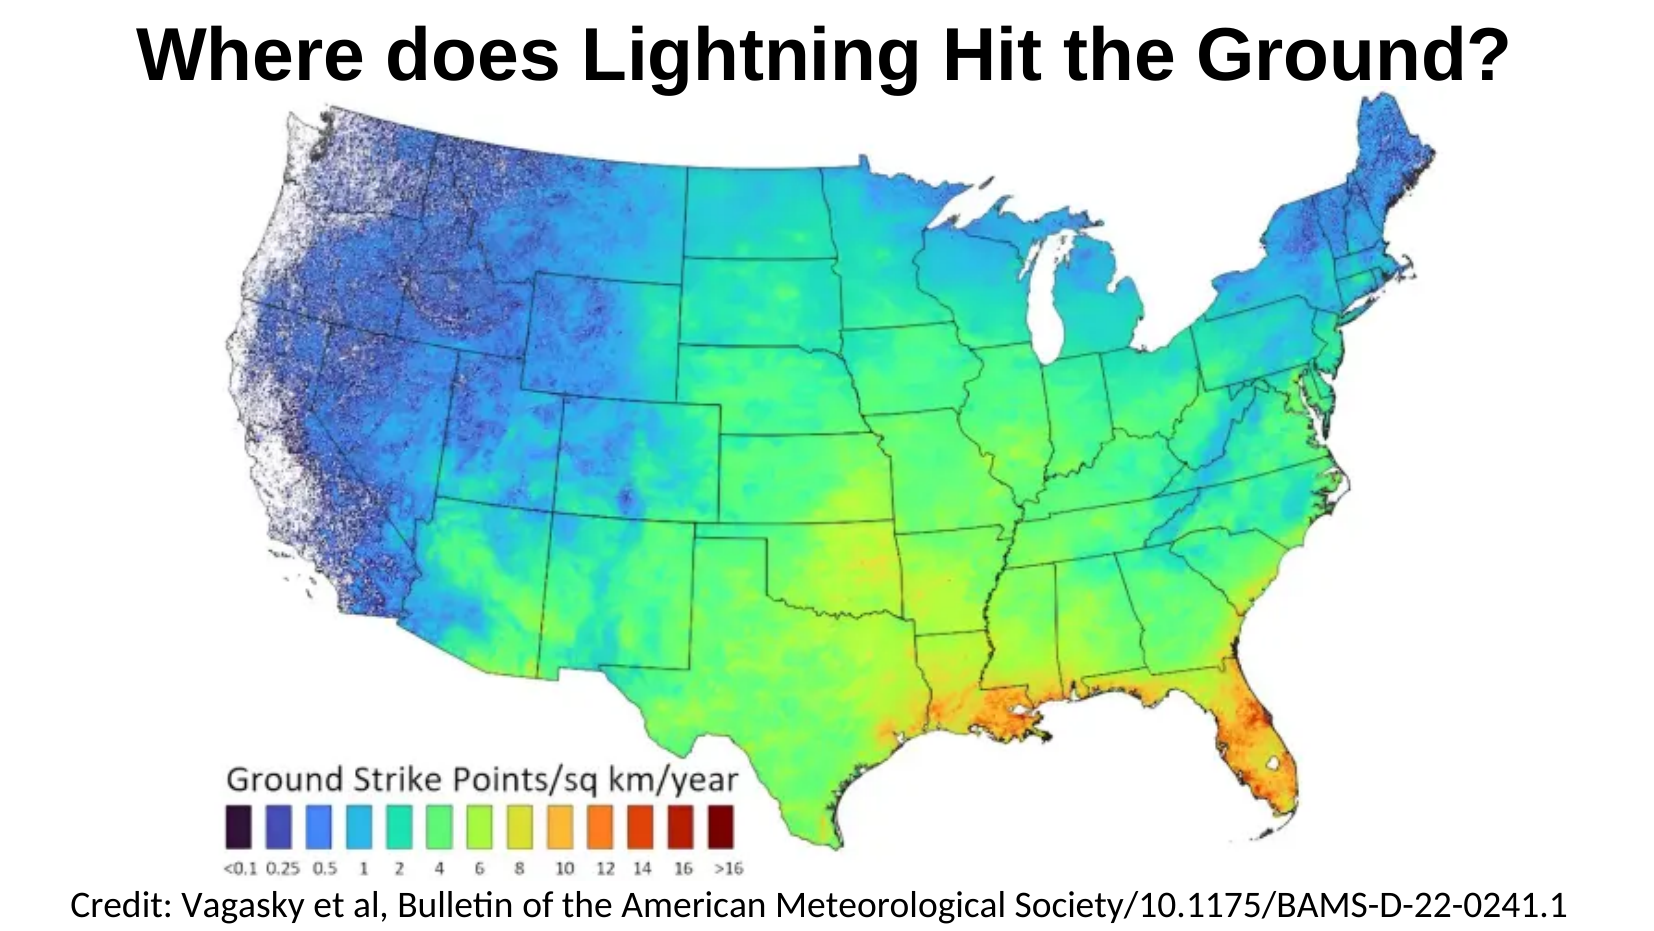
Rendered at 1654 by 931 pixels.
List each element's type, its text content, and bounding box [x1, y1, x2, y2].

text_box Credit: Vagasky et al, Bulletin of the American Meteorological Society/10.1175/BAMS-D-22-0241.1 [10, 878, 1639, 929]
title Where does Lightning Hit the Ground? [0, 0, 1654, 101]
picture [208, 101, 1447, 878]
